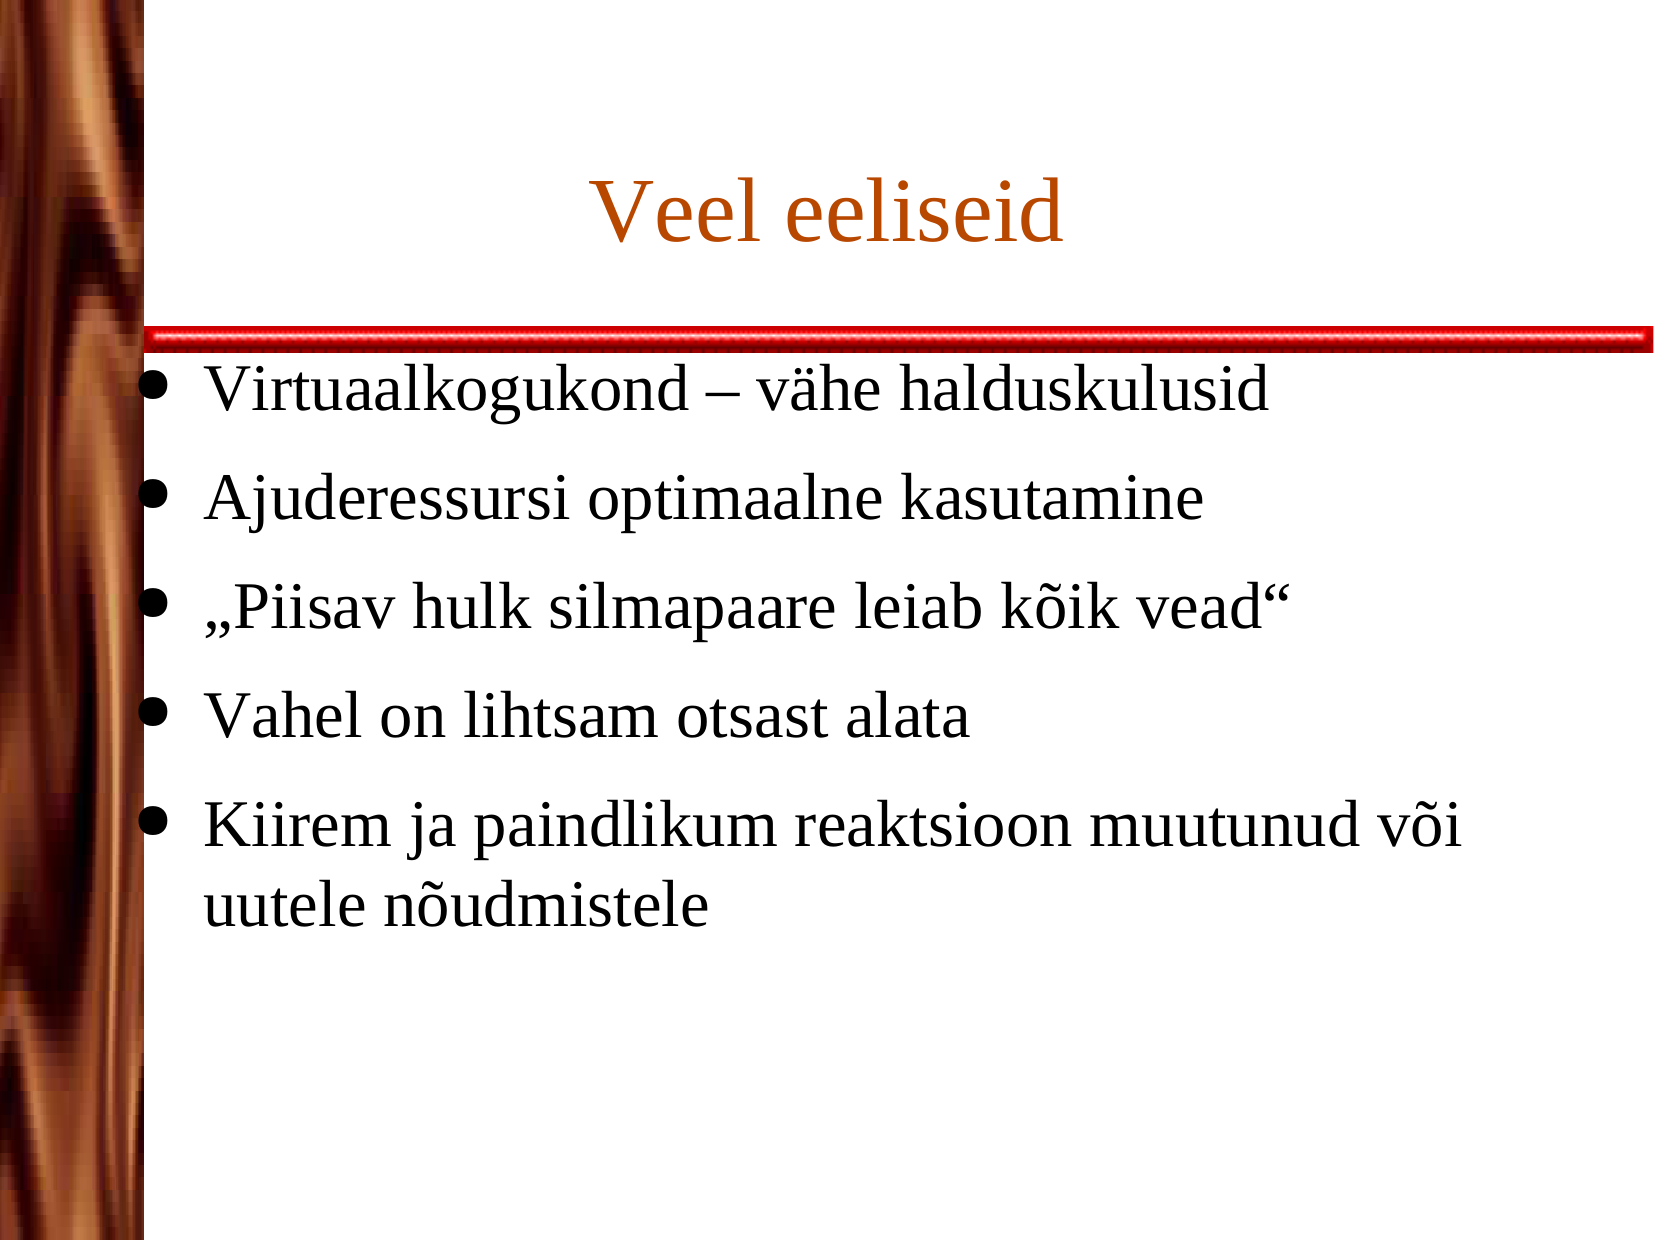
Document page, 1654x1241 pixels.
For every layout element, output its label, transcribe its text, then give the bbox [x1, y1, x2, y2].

picture [0, 0, 1654, 1240]
list Virtuaalkogukond – vähe halduskulusid Ajuderessursi optimaalne kasutamine „Piisav hulk silmapaare leiab kõik vead“ Vahel on lihtsam otsast alata Kiirem ja paindlikum reaktsioon muutunud või uutele nõudmistele [121, 344, 1533, 1126]
title Veel eeliseid [121, 100, 1533, 312]
